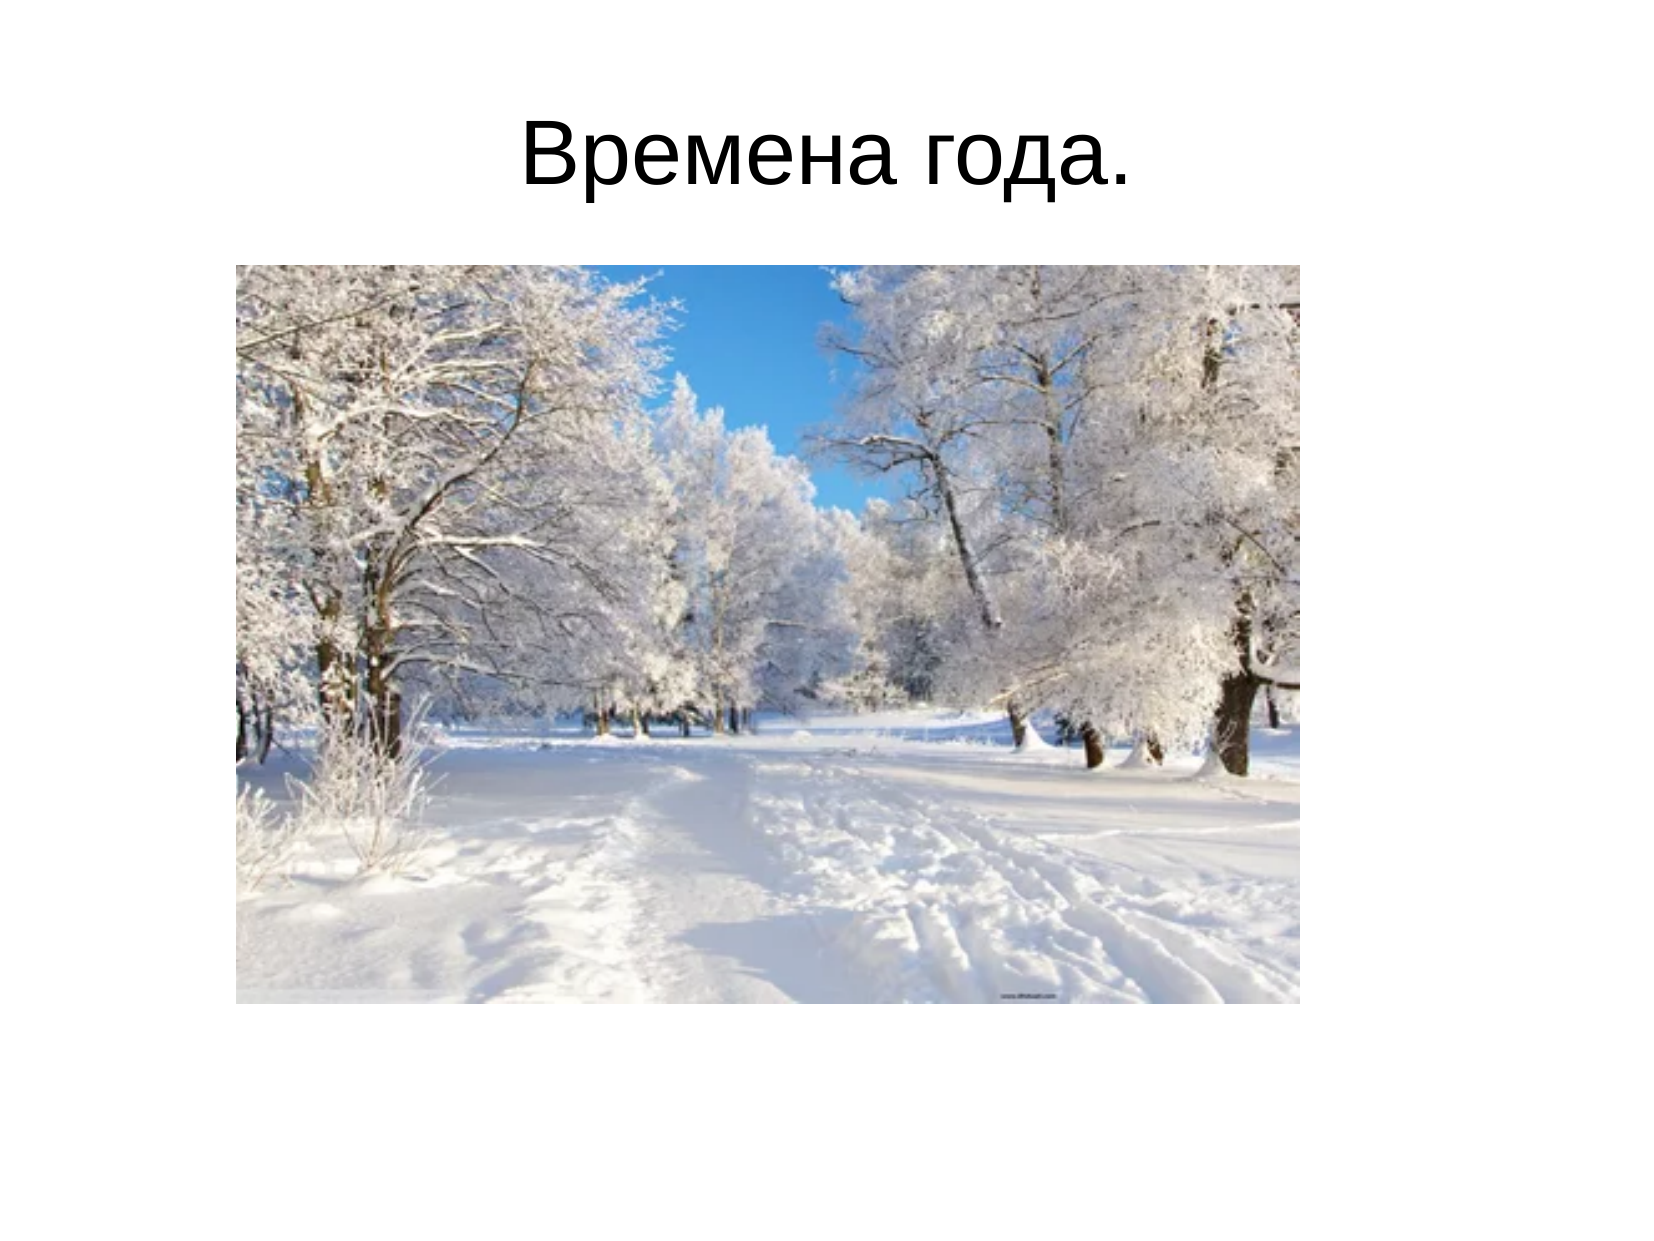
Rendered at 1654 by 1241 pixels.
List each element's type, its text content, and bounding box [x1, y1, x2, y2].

picture [236, 265, 1300, 1004]
title Времена года. [82, 56, 1571, 250]
